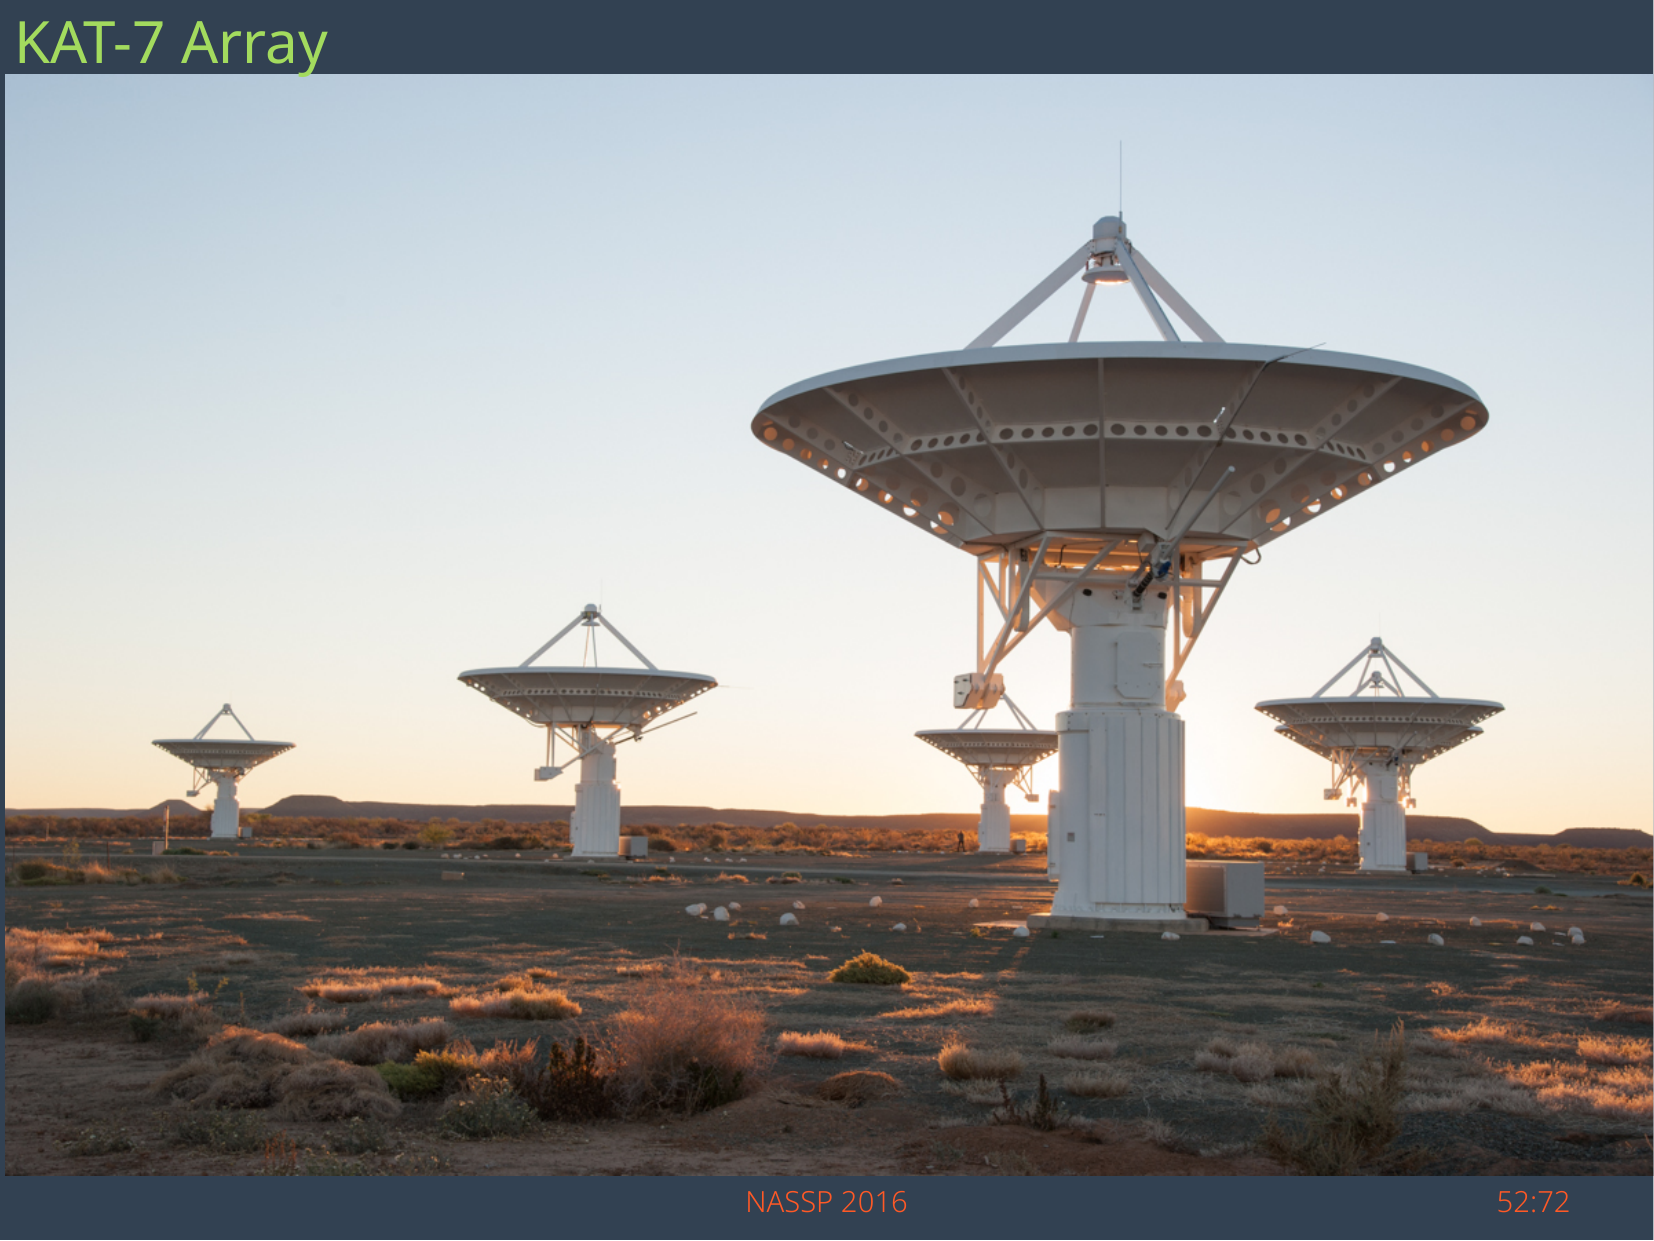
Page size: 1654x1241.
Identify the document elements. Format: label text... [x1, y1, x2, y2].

picture [5, 74, 1654, 1176]
text_box KAT-7 Array [0, 0, 1158, 79]
